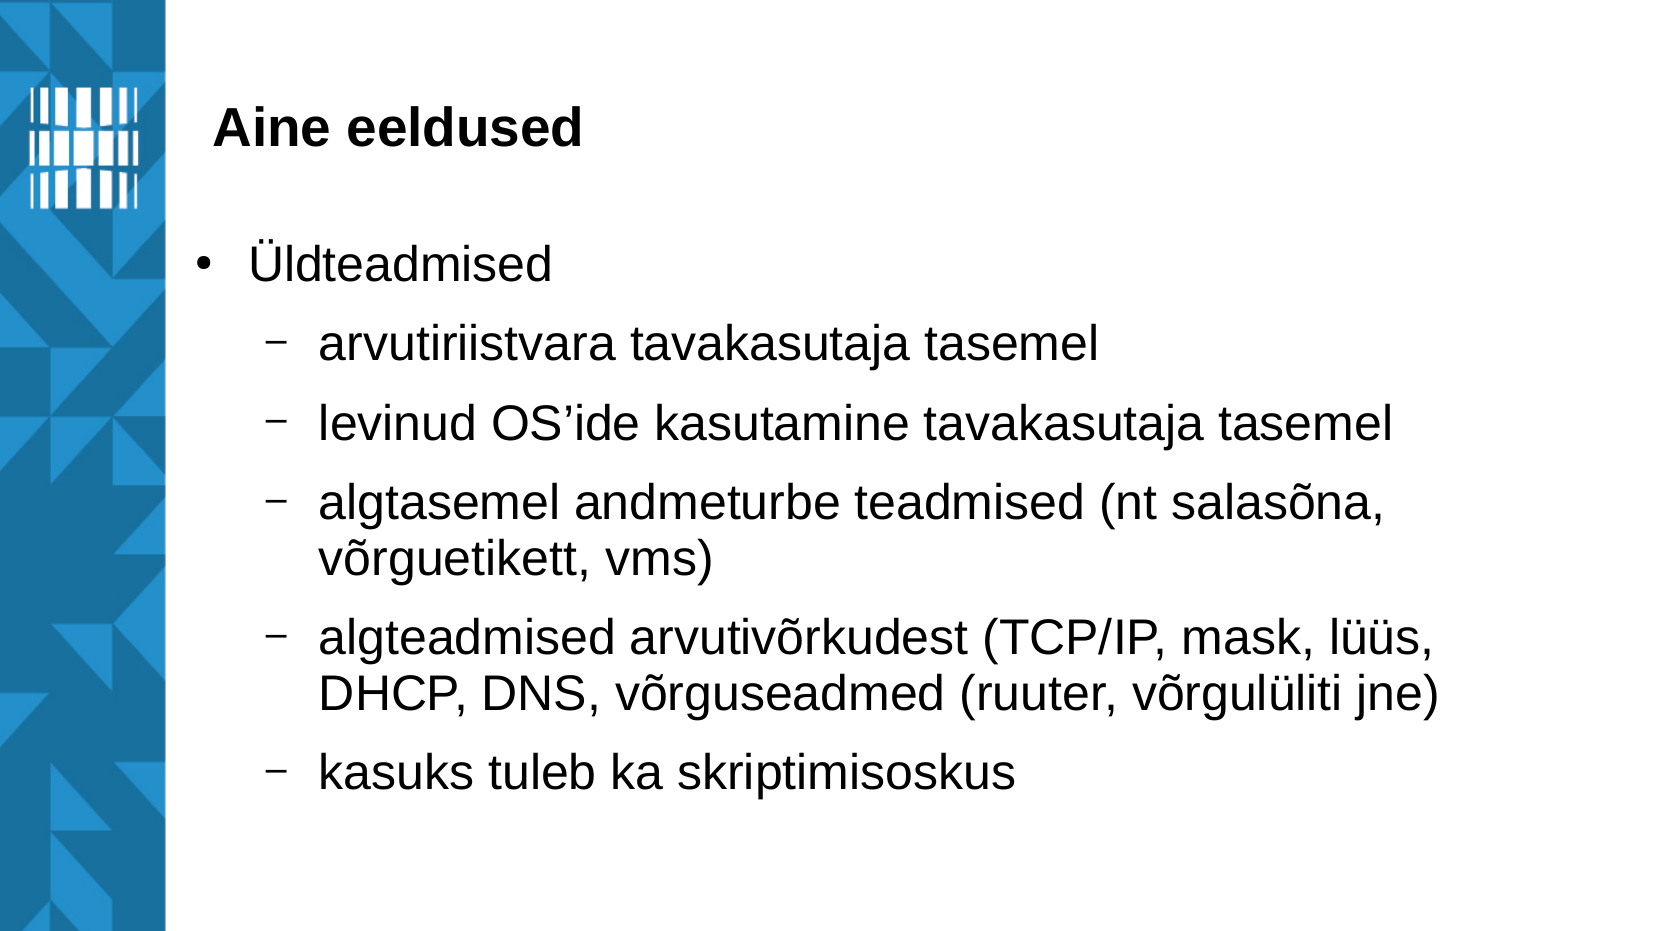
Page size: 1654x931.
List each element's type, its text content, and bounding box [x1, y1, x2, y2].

title Aine eeldused [212, 41, 1625, 214]
list Üldteadmised arvutiriistvara tavakasutaja tasemel levinud OS’ide kasutamine tavakasutaja tasemel algtasemel andmeturbe teadmised (nt salasõna, võrguetikett, vms) algteadmised arvutivõrkudest (TCP/IP, mask, lüüs, DHCP, DNS, võrguseadmed (ruuter, võrgulüliti jne) kasuks tuleb ka skriptimisoskus [177, 236, 1506, 886]
